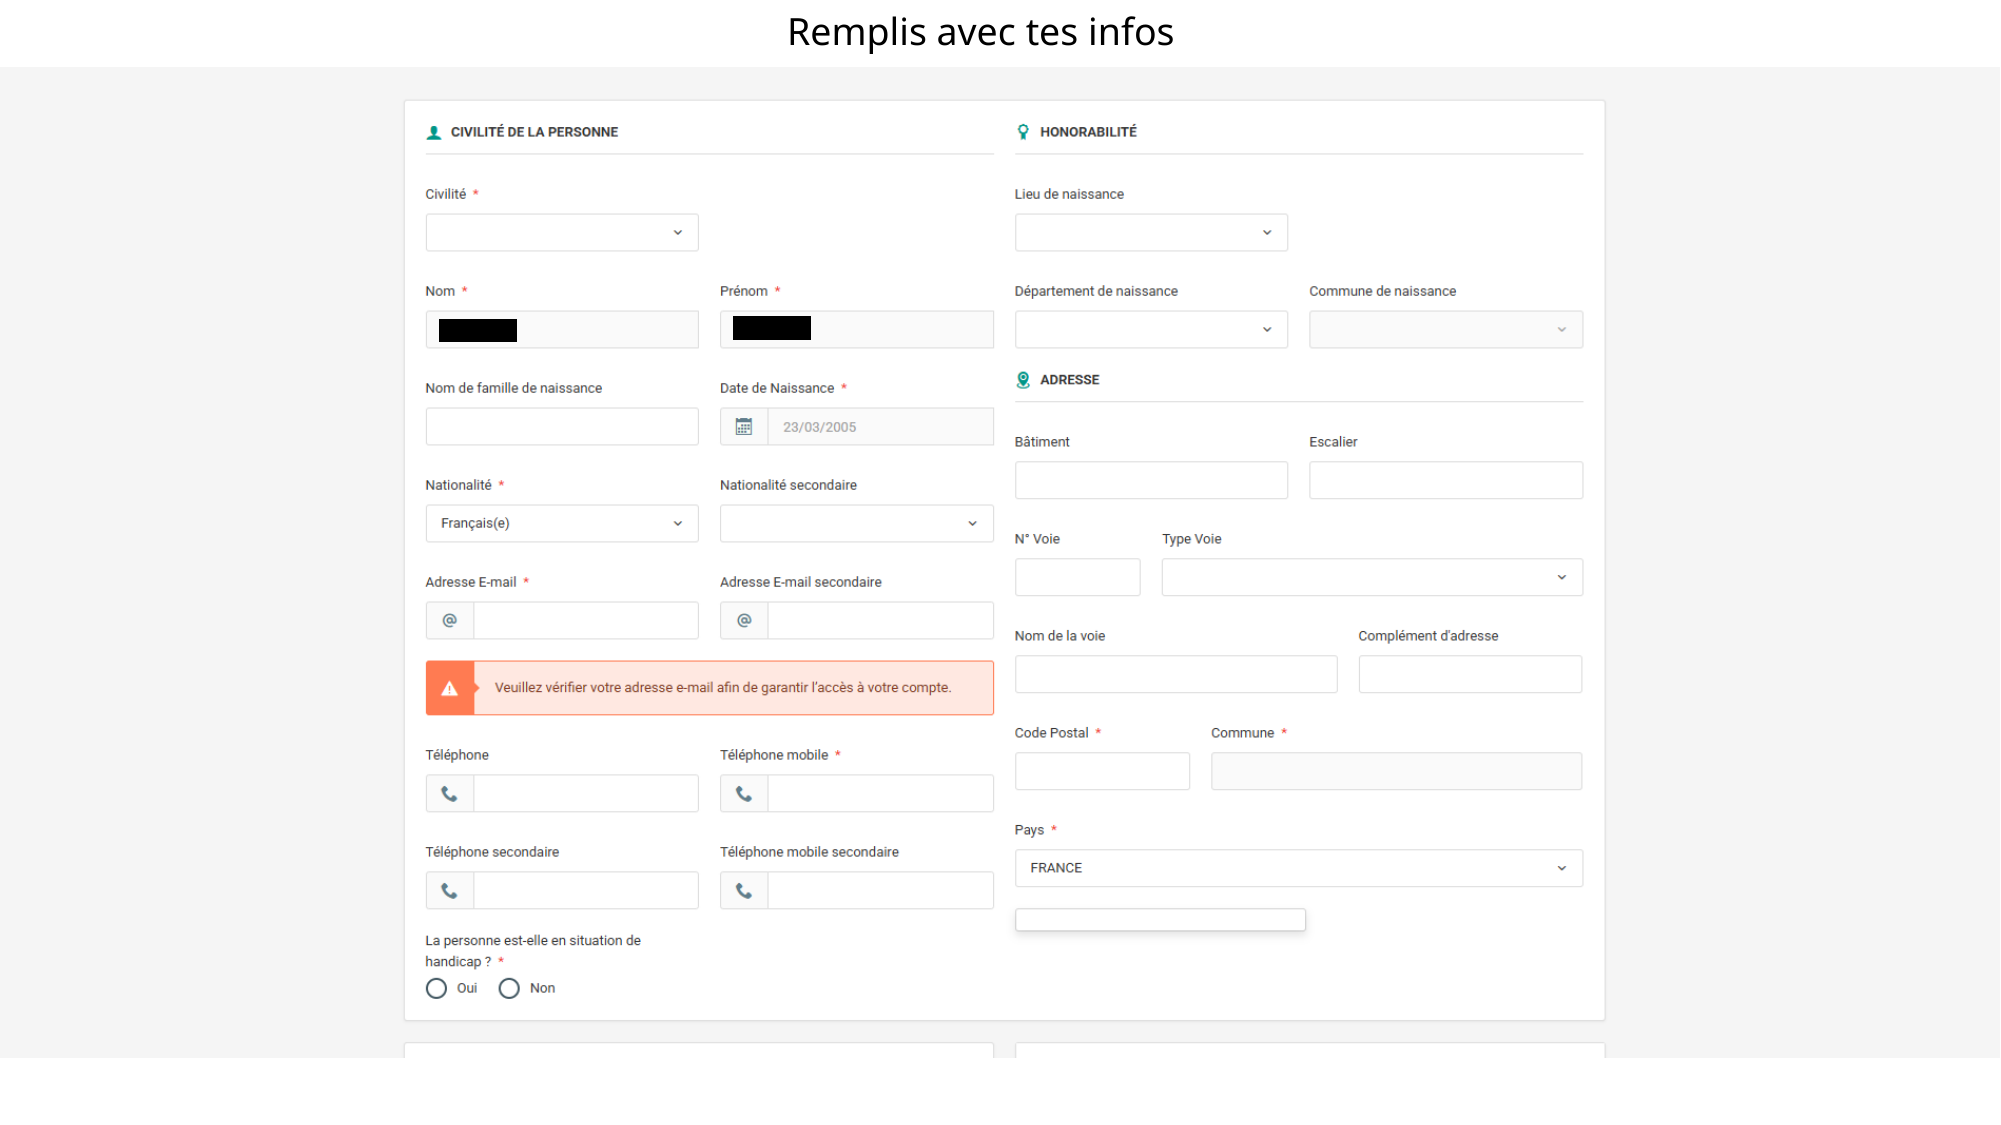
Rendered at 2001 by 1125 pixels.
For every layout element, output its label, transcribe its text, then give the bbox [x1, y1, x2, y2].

text_box Remplis avec tes infos [772, 0, 1229, 61]
text_box [734, 318, 809, 338]
text_box [441, 320, 516, 341]
picture [0, 67, 2000, 1058]
